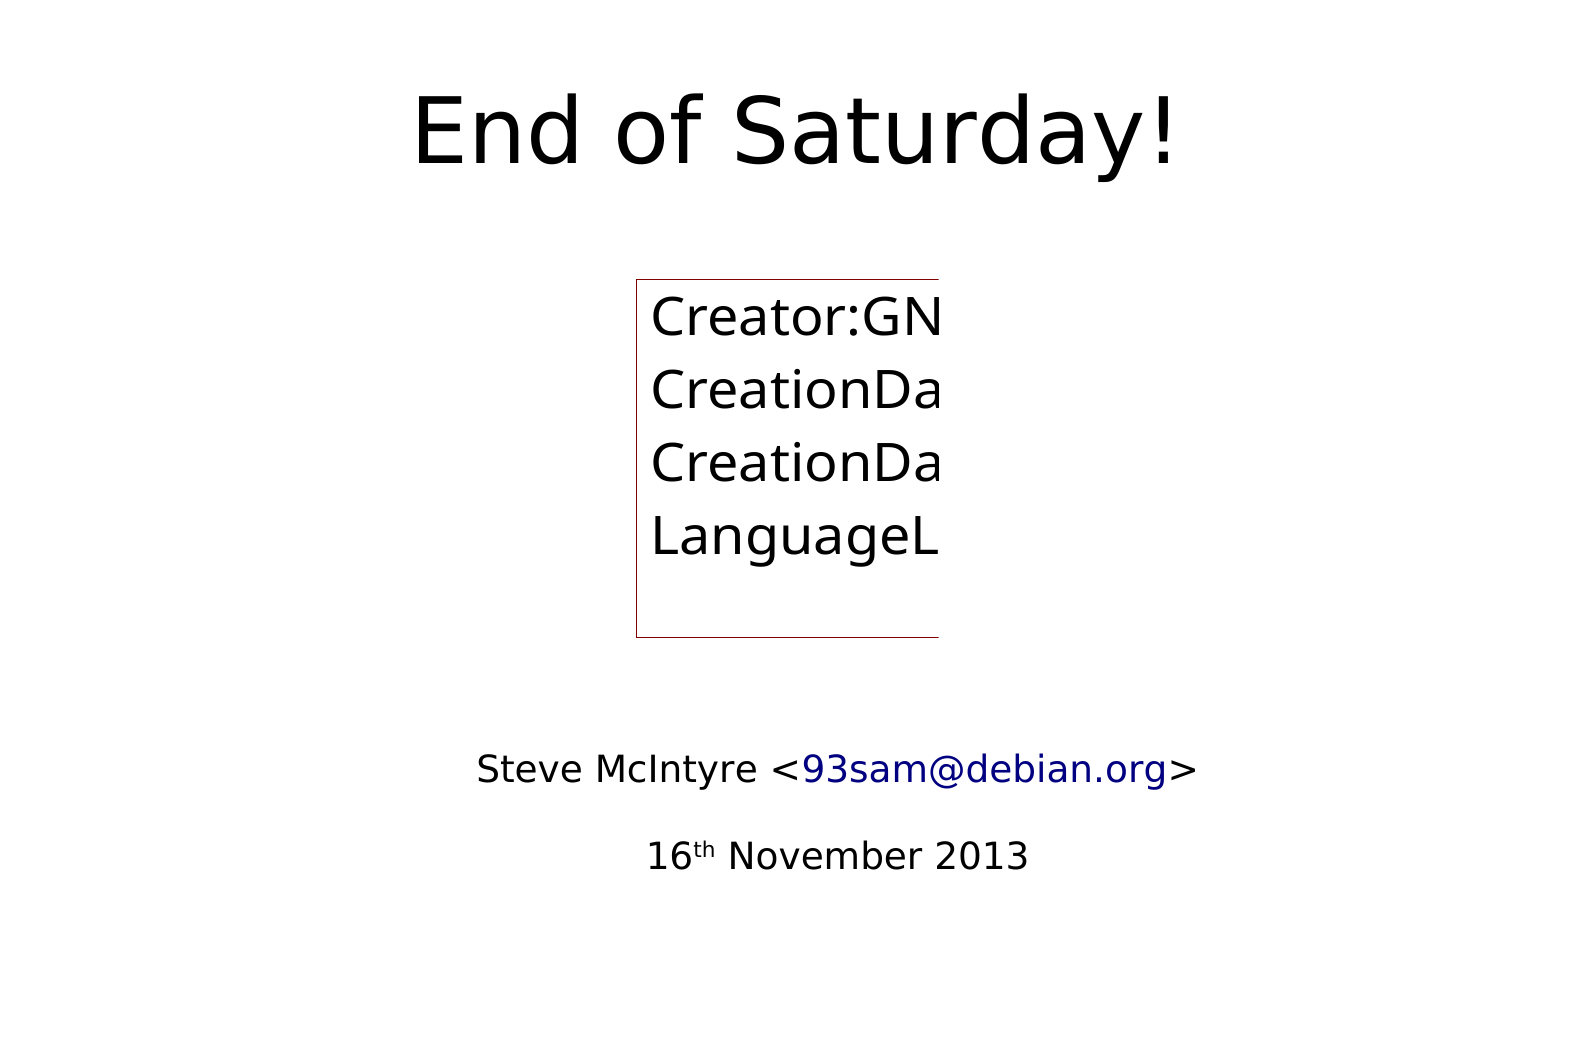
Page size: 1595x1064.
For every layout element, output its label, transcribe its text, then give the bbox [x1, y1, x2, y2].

title End of Saturday! [79, 24, 1515, 239]
picture [632, 275, 939, 638]
subtitle Steve McIntyre <93sam@debian.org> 16th November 2013 [102, 562, 1538, 1064]
